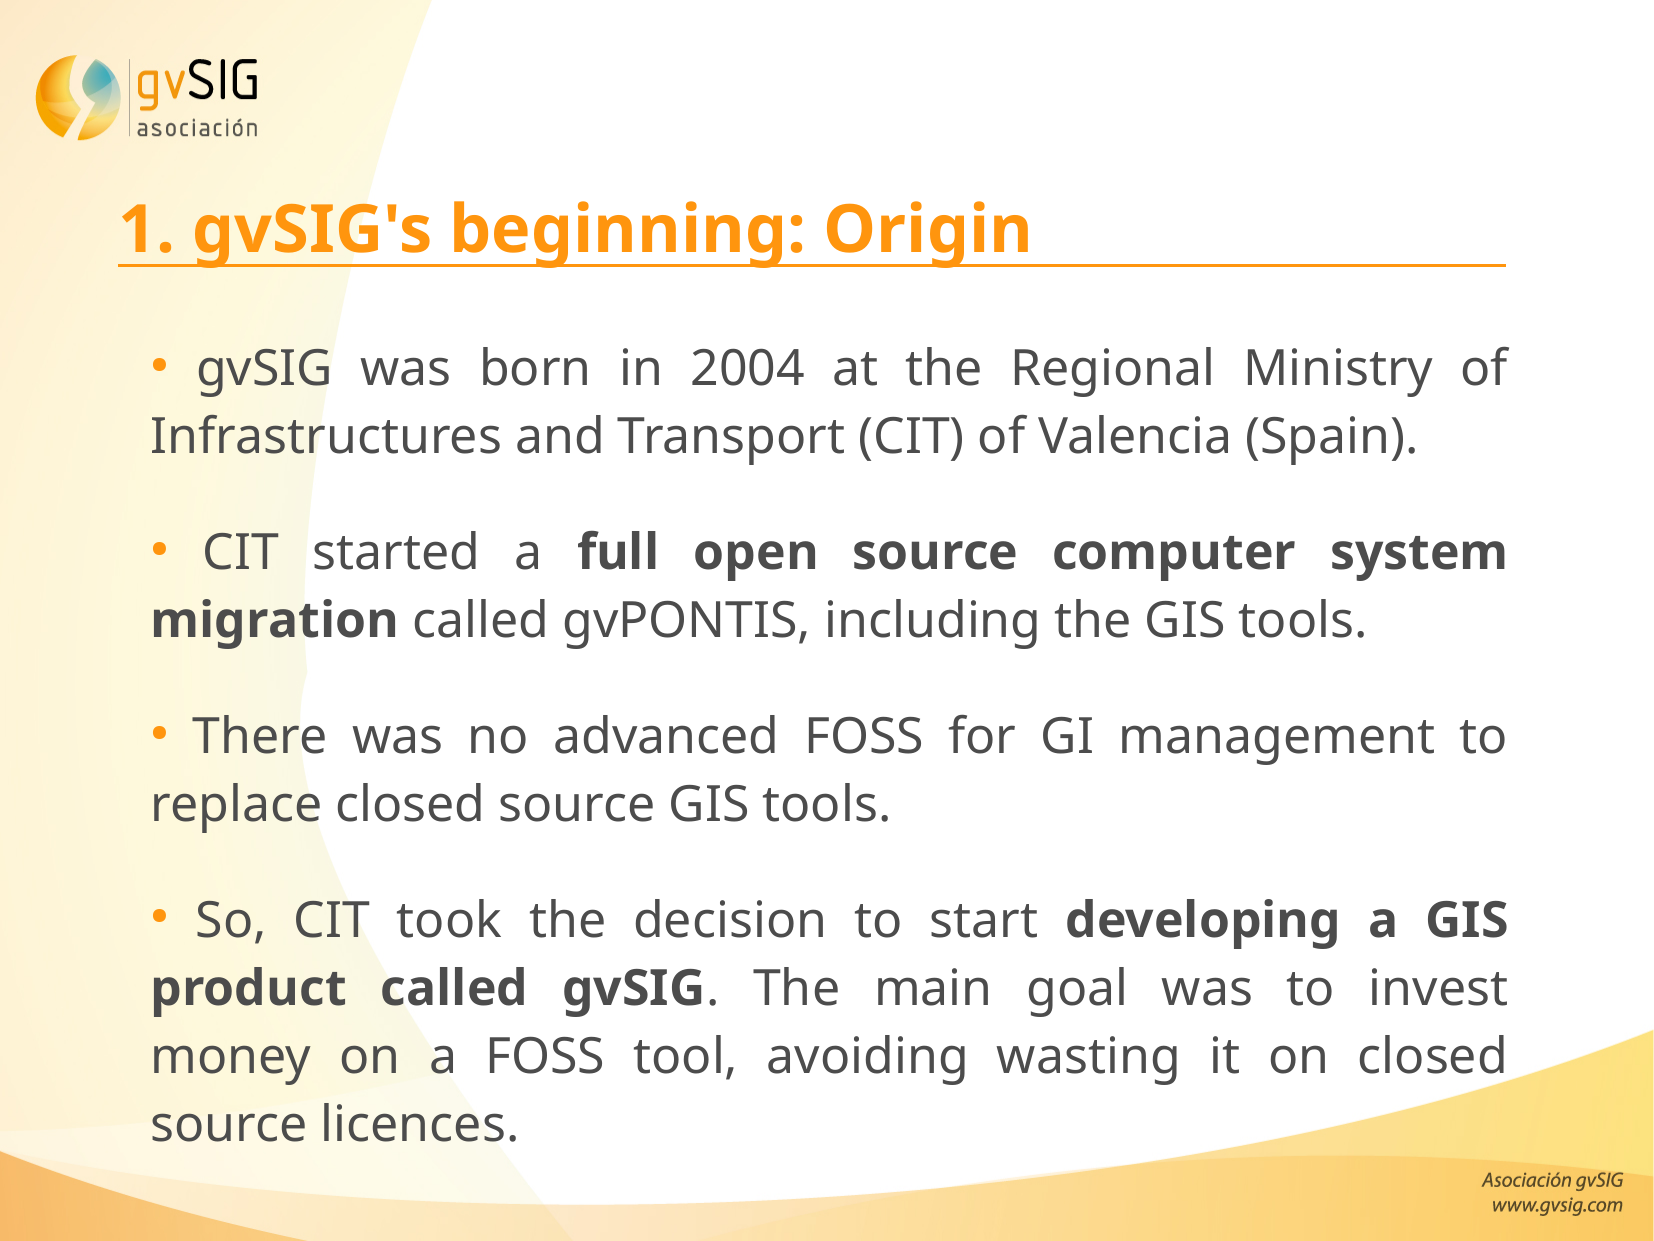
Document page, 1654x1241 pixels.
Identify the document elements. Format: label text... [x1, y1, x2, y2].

title 1. gvSIG's beginning: Origin [118, 177, 1607, 276]
text_box gvSIG was born in 2004 at the Regional Ministry of Infrastructures and Transport (CIT) of Valencia (Spain). CIT started a full open source computer system migration called gvPONTIS, including the GIS tools. There was no advanced FOSS for GI management to replace closed source GIS tools. So, CIT took the decision to start developing a GIS product called gvSIG. The main goal was to invest money on a FOSS tool, avoiding wasting it on closed source licences. [135, 324, 1524, 1122]
picture [0, 0, 1654, 1241]
